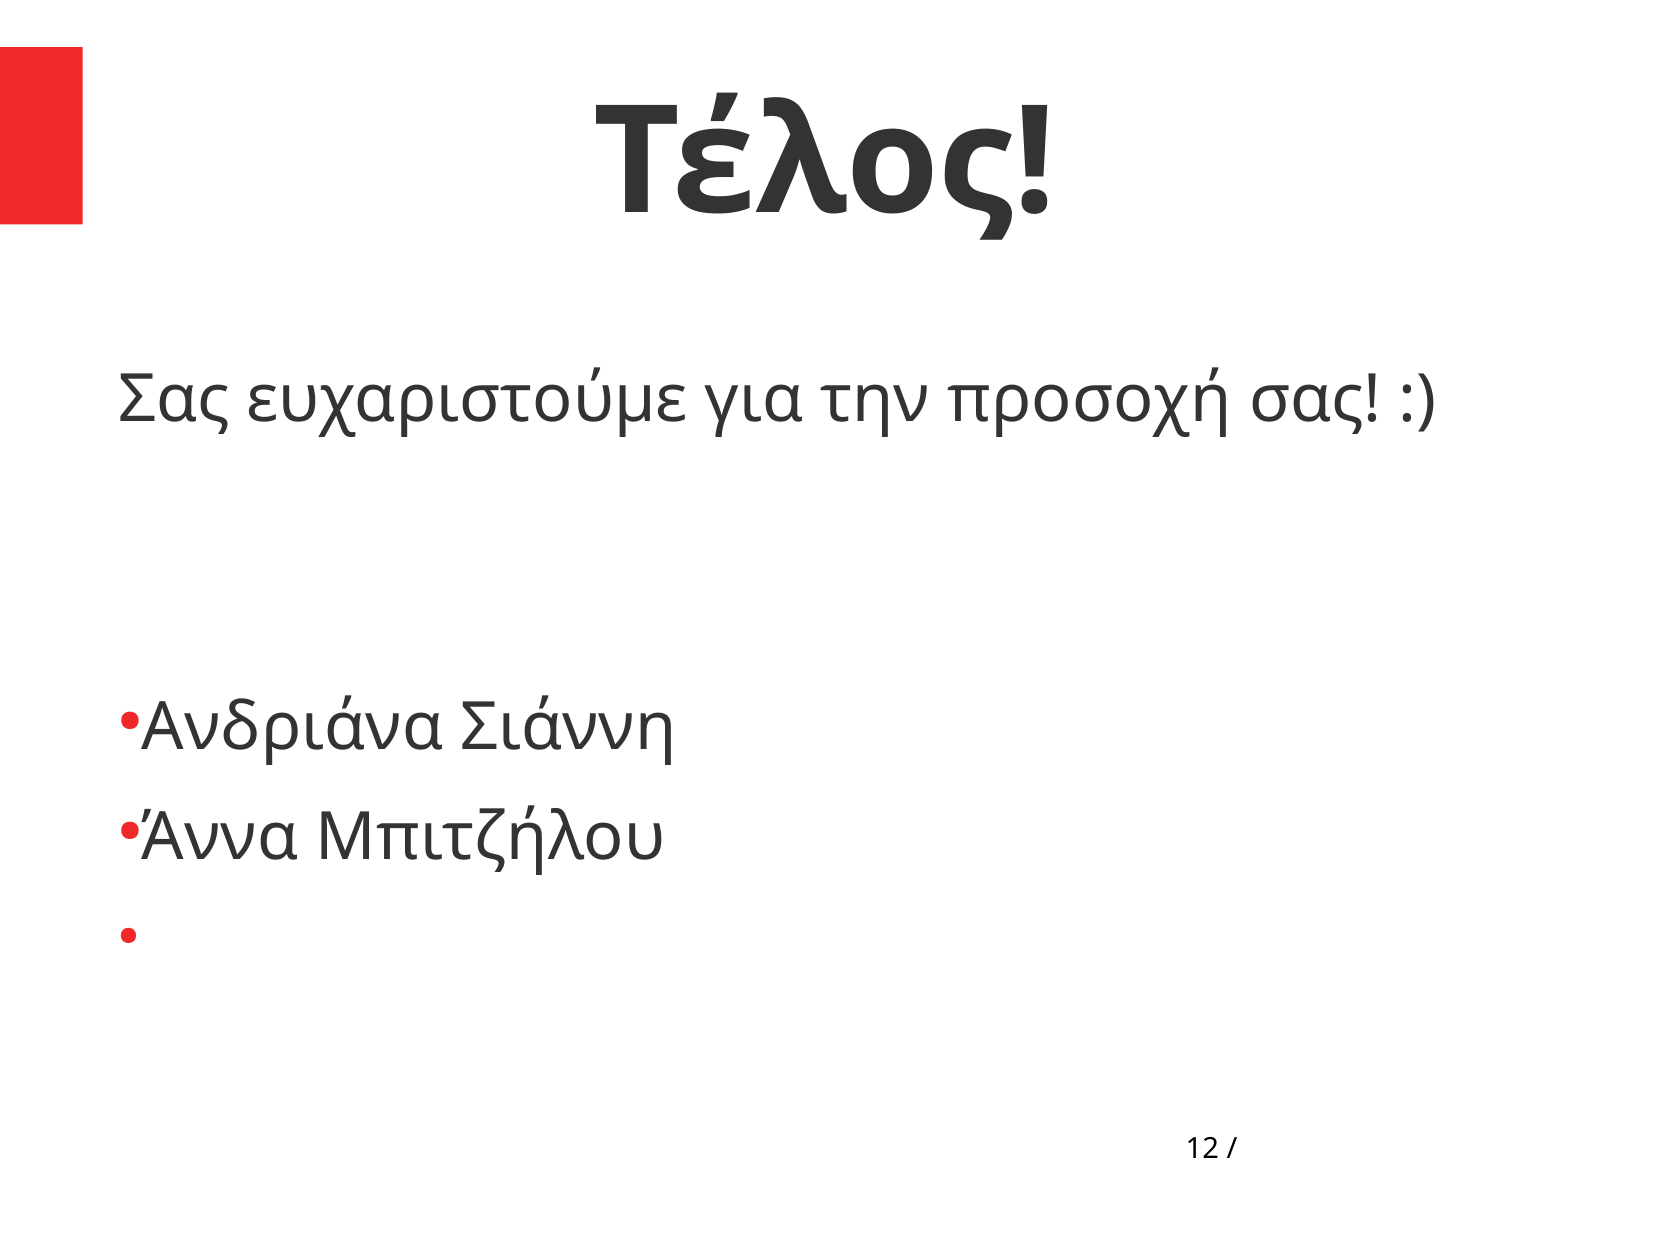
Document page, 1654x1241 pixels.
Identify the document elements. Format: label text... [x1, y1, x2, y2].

list Σας ευχαριστούμε για την προσοχή σας! :) Ανδριάνα Σιάννη Άννα Μπιτζήλου [118, 354, 1536, 1074]
title Τέλος! [118, 49, 1571, 257]
text_box / [1185, 1129, 1571, 1216]
